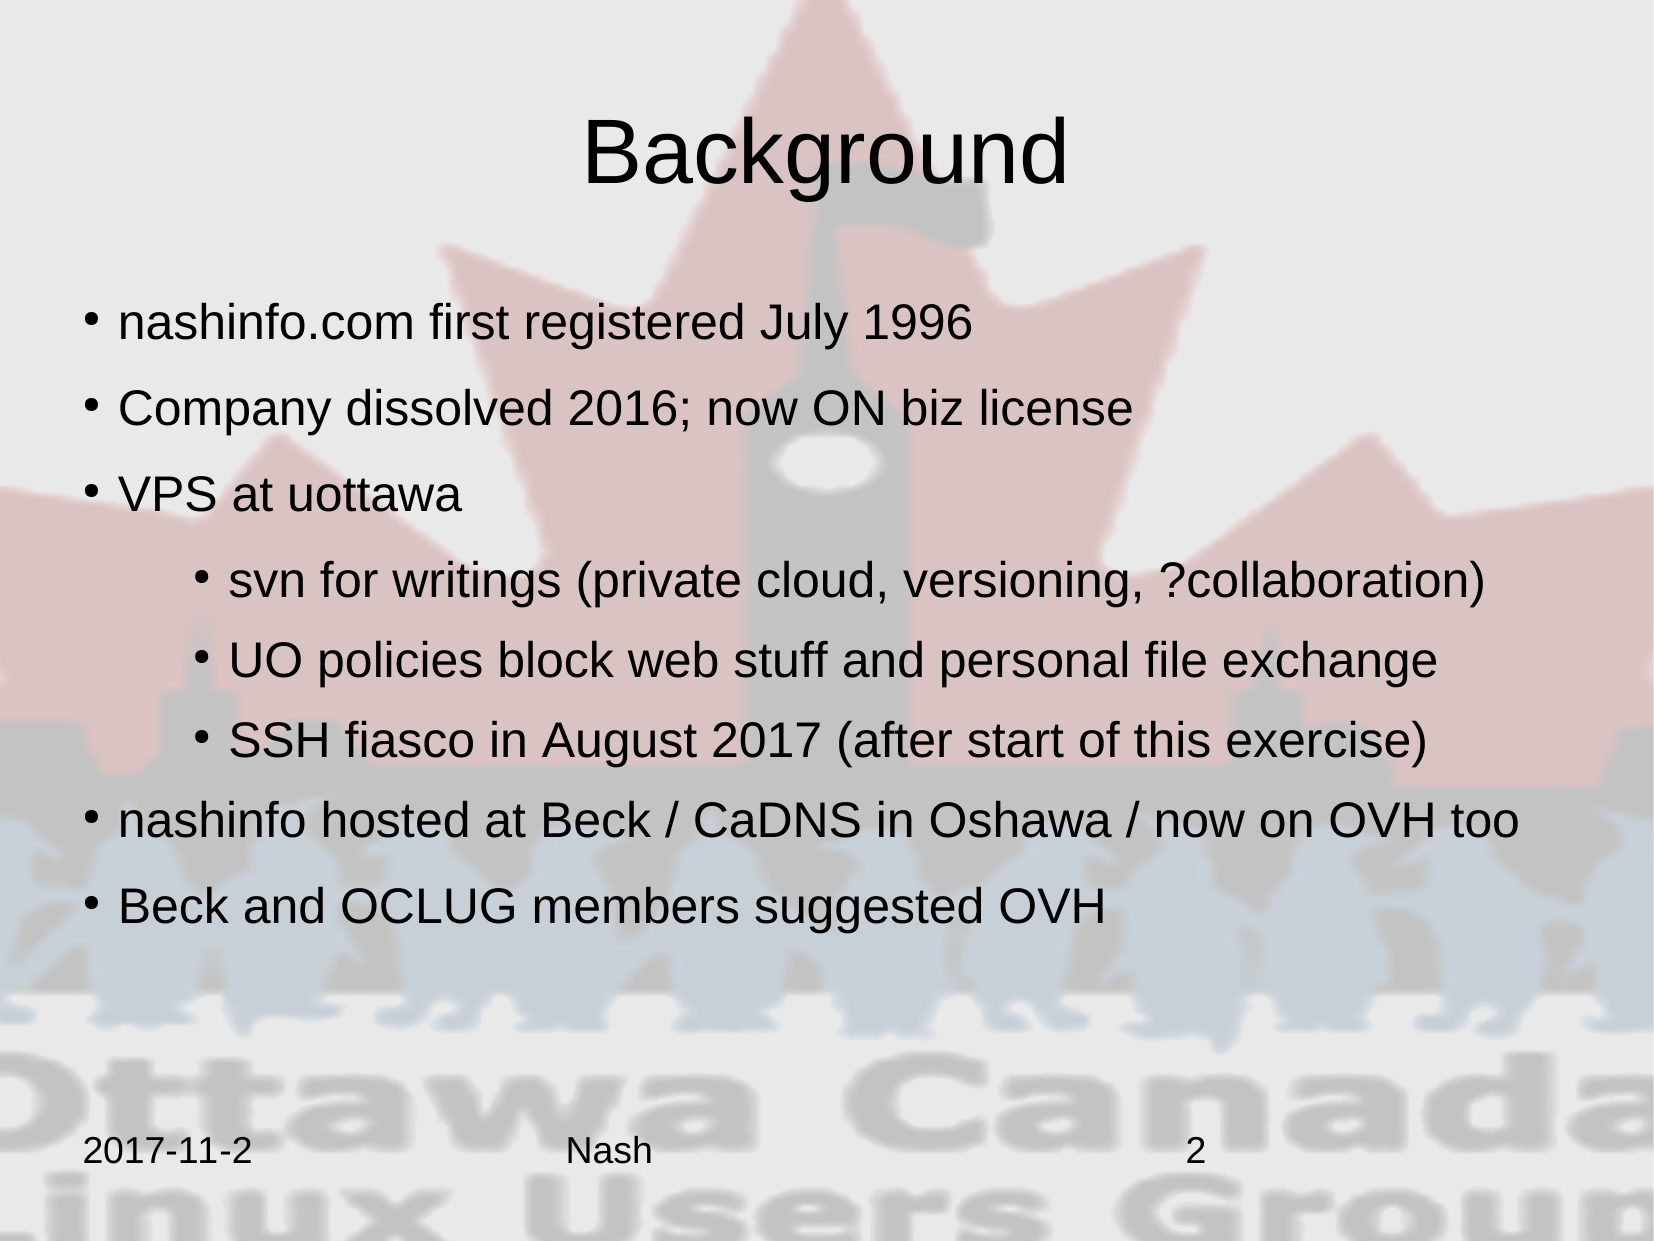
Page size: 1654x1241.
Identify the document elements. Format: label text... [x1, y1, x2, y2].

list nashinfo.com first registered July 1996 Company dissolved 2016; now ON biz license VPS at uottawa svn for writings (private cloud, versioning, ?collaboration) UO policies block web stuff and personal file exchange SSH fiasco in August 2017 (after start of this exercise) nashinfo hosted at Beck / CaDNS in Oshawa / now on OVH too Beck and OCLUG members suggested OVH [82, 290, 1570, 1009]
title Background [82, 49, 1570, 256]
picture [0, 0, 1654, 1241]
